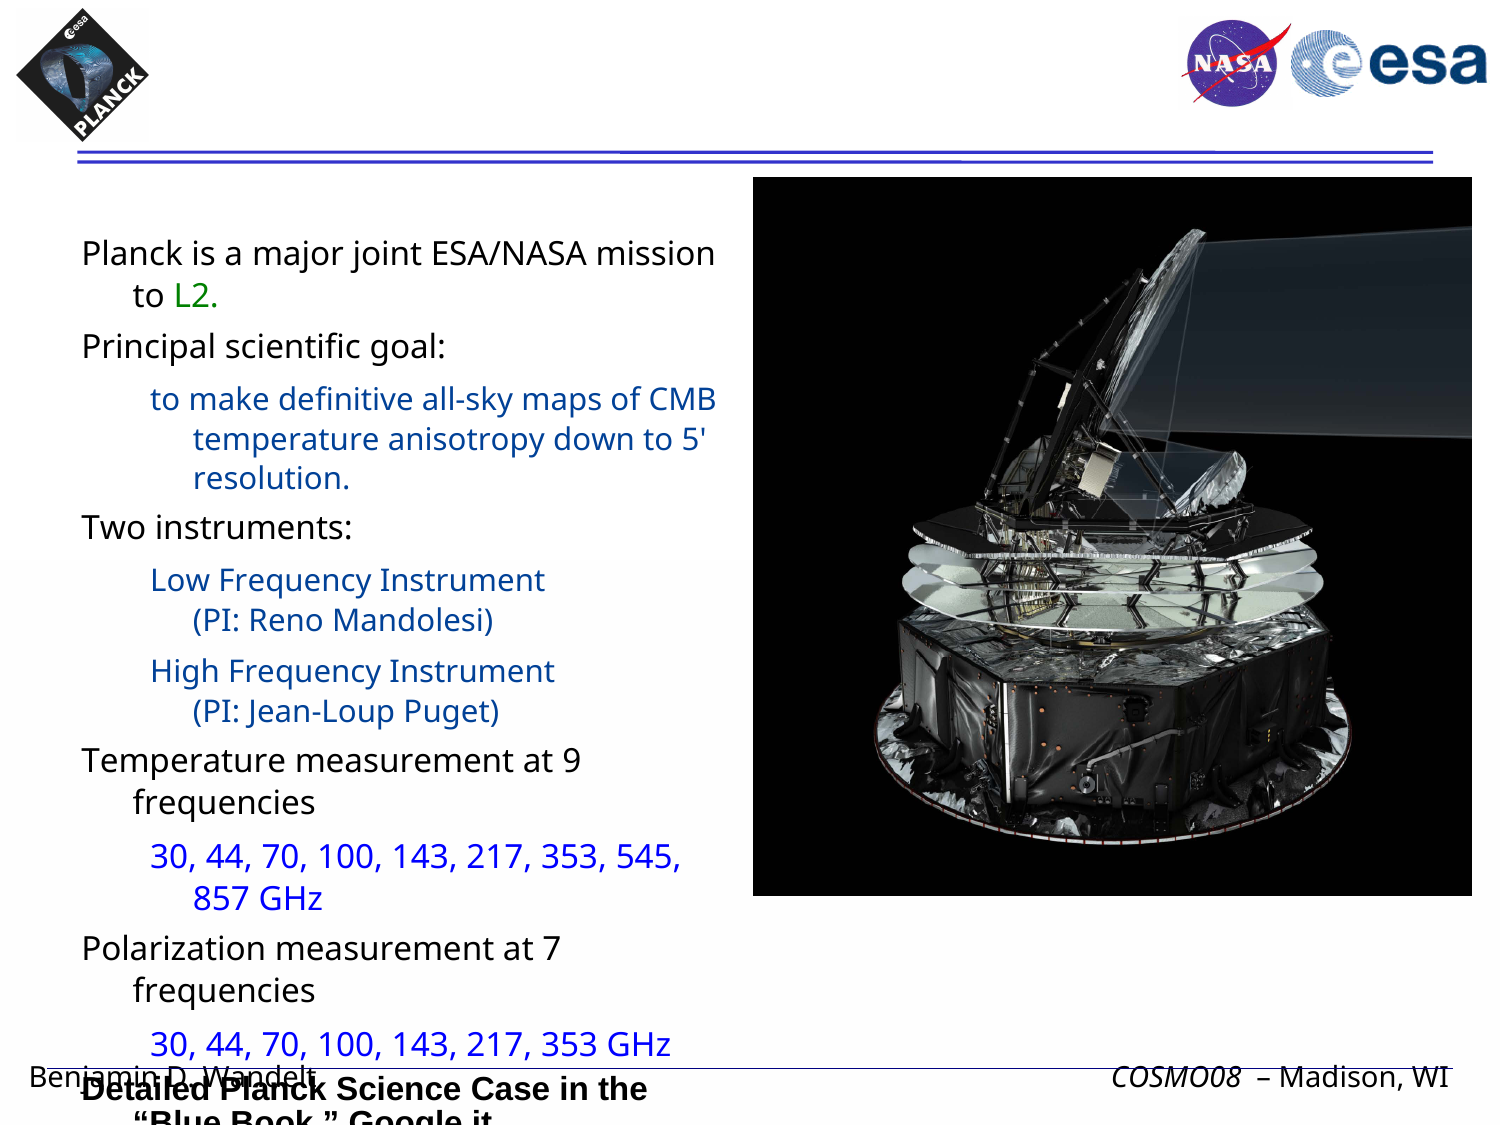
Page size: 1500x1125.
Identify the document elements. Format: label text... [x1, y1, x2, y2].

list Planck is a major joint ESA/NASA mission to L2. Principal scientific goal: to make definitive all-sky maps of CMB temperature anisotropy down to 5' resolution. Two instruments: Low Frequency Instrument (PI: Reno Mandolesi) High Frequency Instrument (PI: Jean-Loup Puget) Temperature measurement at 9 frequencies 30, 44, 70, 100, 143, 217, 353, 545, 857 GHz Polarization measurement at 7 frequencies 30, 44, 70, 100, 143, 217, 353 GHz Detailed Planck Science Case in the “Blue Book.” Google it. [81, 232, 741, 1045]
picture [1178, 16, 1293, 110]
picture [753, 177, 1472, 896]
picture [16, 8, 149, 142]
